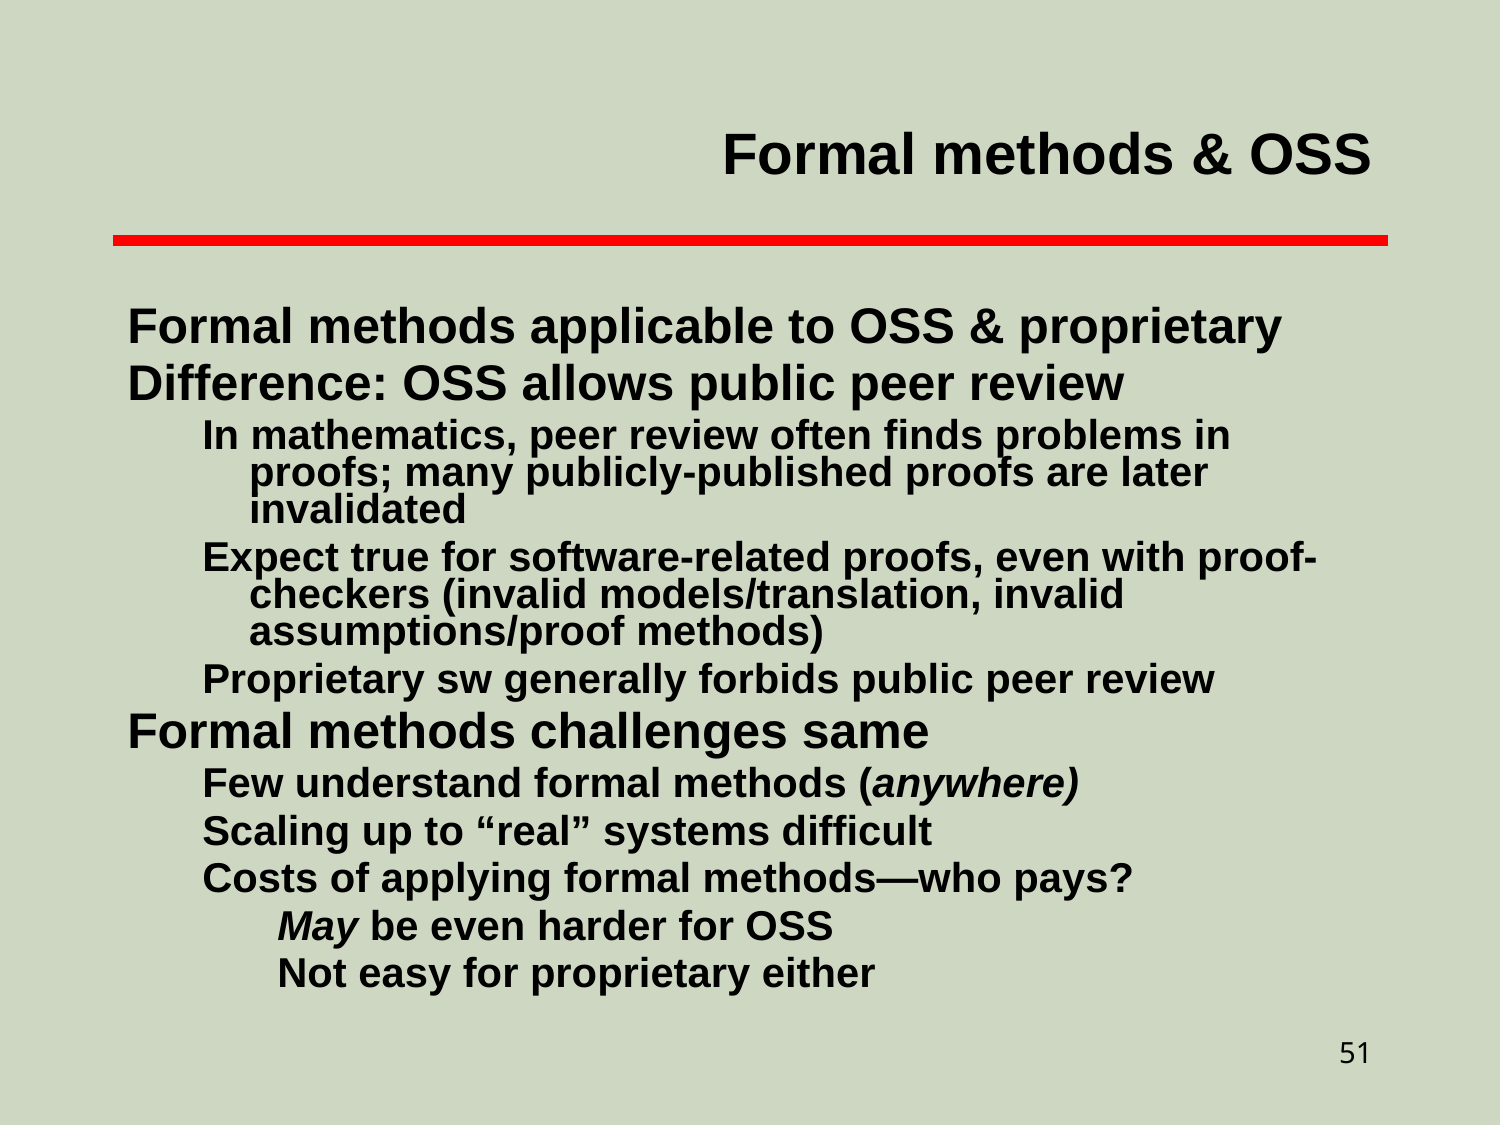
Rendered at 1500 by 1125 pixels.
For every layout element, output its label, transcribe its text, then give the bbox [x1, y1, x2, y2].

title Formal methods & OSS [337, 85, 1388, 224]
list Formal methods applicable to OSS & proprietary Difference: OSS allows public peer review In mathematics, peer review often finds problems in proofs; many publicly-published proofs are later invalidated Expect true for software-related proofs, even with proof-checkers (invalid models/translation, invalid assumptions/proof methods) Proprietary sw generally forbids public peer review Formal methods challenges same Few understand formal methods (anywhere) Scaling up to “real” systems difficult Costs of applying formal methods—who pays? May be even harder for OSS Not easy for proprietary either [112, 299, 1388, 1066]
